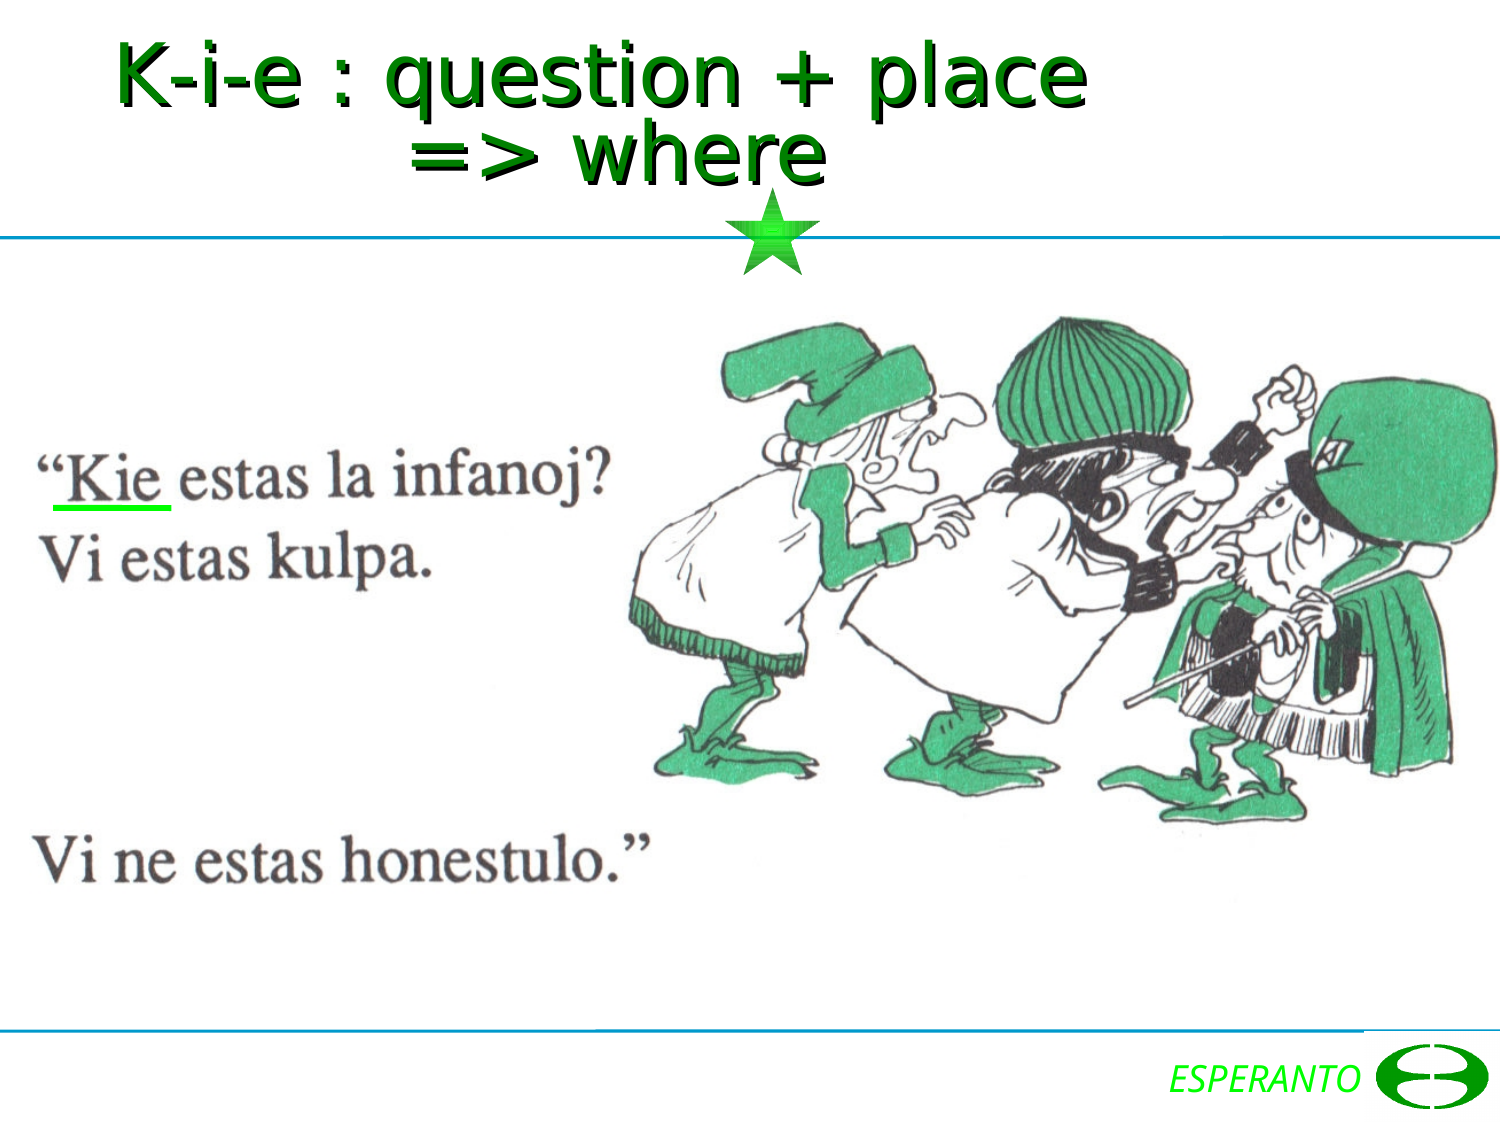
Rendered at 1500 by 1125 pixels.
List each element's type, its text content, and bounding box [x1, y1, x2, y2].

picture [1364, 1032, 1500, 1122]
picture [29, 306, 1500, 903]
title K-i-e : question + place => where [112, 0, 1448, 239]
